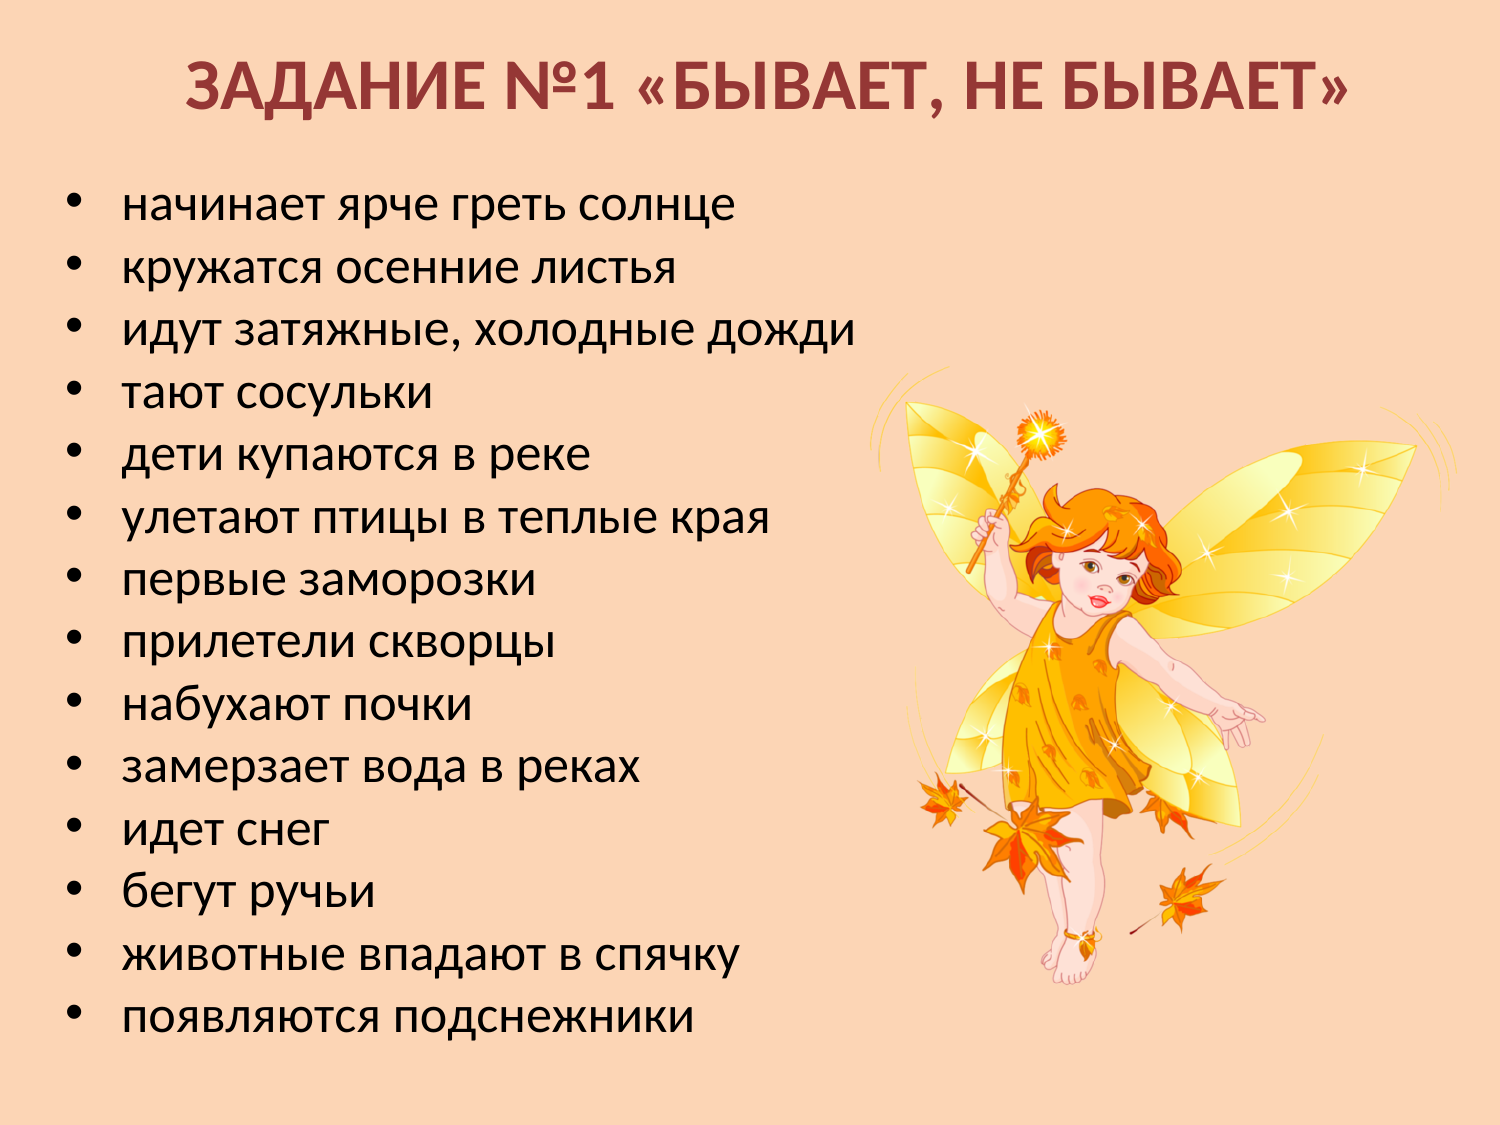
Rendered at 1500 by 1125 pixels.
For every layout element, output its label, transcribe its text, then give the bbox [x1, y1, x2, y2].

picture [857, 337, 1462, 1005]
text_box начинает ярче греть солнце кружатся осенние листья идут затяжные, холодные дожди тают сосульки дети купаются в реке улетают птицы в теплые края первые заморозки прилетели скворцы набухают почки замерзает вода в реках идет снег бегут ручьи животные впадают в спячку появляются подснежники [50, 160, 1052, 1052]
text_box ЗАДАНИЕ №1 «БЫВАЕТ, НЕ БЫВАЕТ» [79, 28, 1463, 132]
